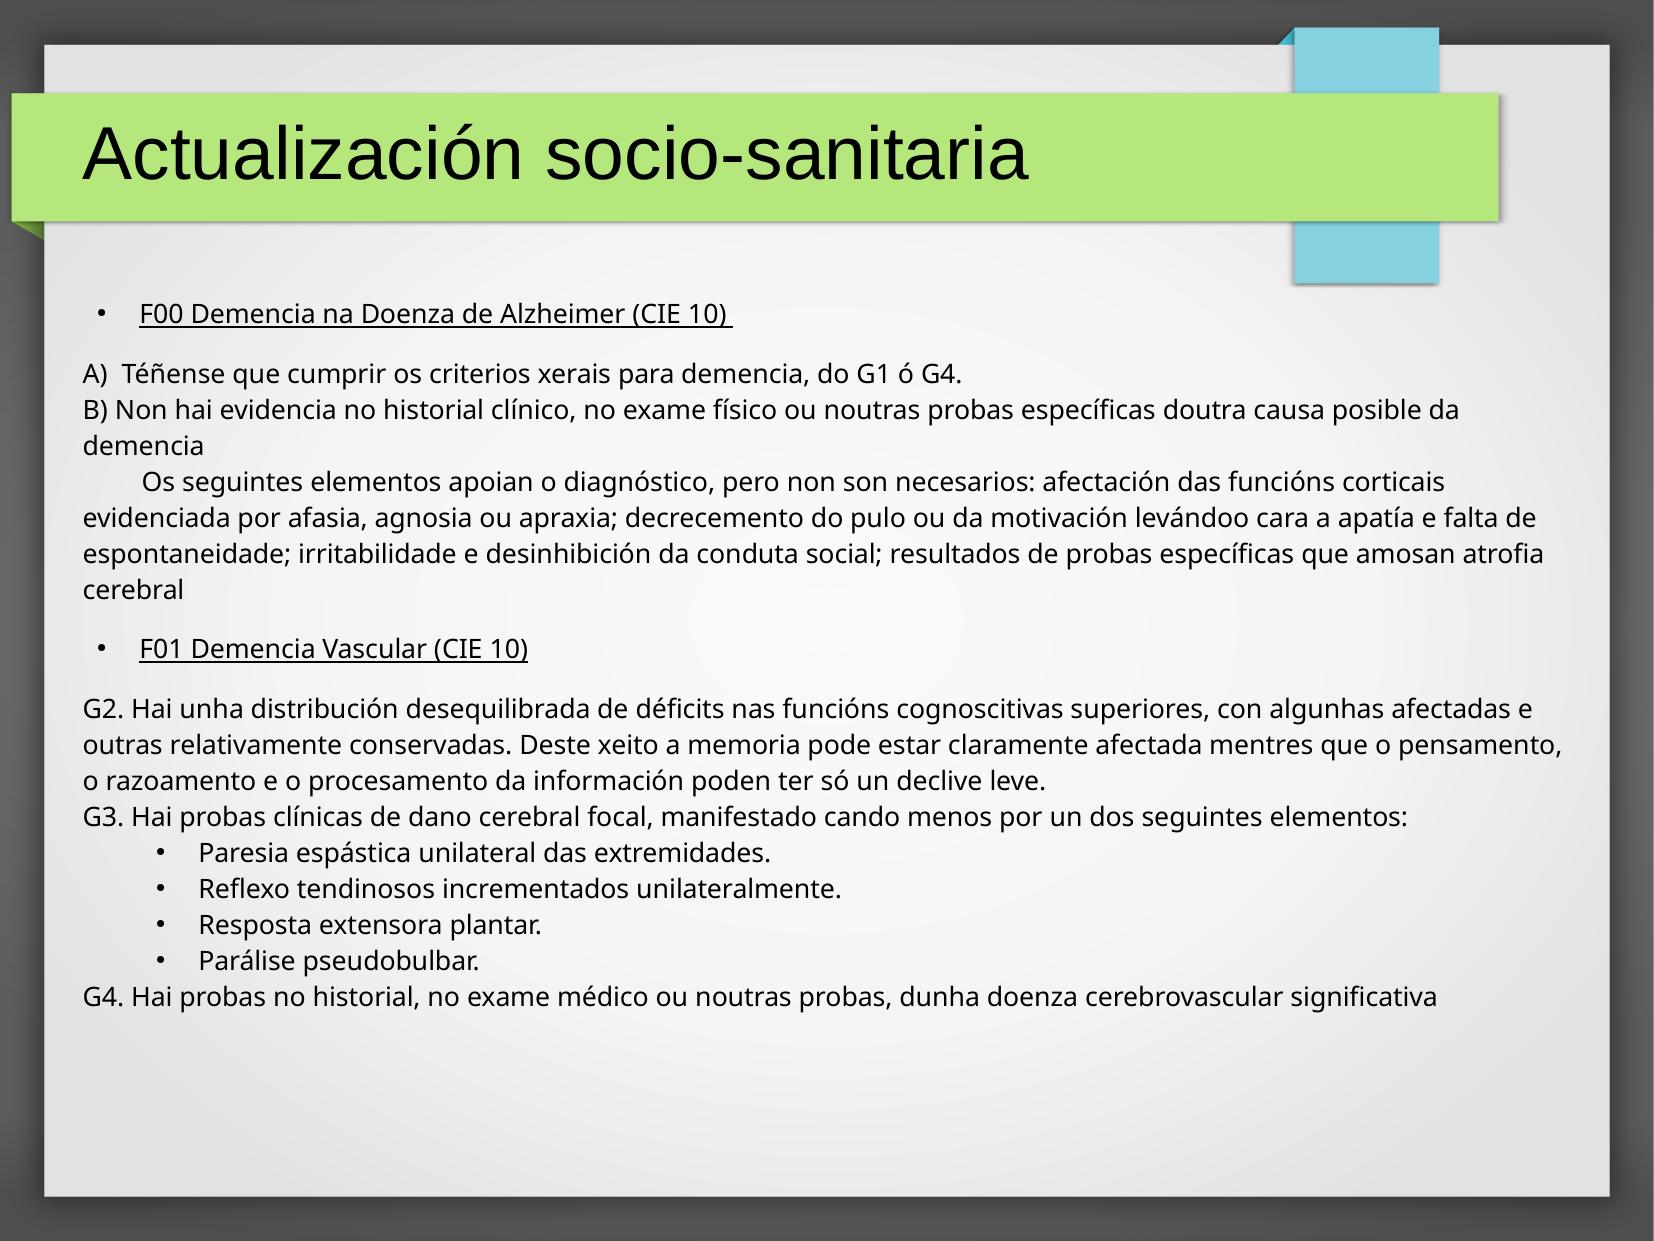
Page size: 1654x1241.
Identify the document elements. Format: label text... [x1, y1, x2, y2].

picture [0, 0, 1654, 1241]
list F00 Demencia na Doenza de Alzheimer (CIE 10) A) Téñense que cumprir os criterios xerais para demencia, do G1 ó G4. B) Non hai evidencia no historial clínico, no exame físico ou noutras probas específicas doutra causa posible da demencia Os seguintes elementos apoian o diagnóstico, pero non son necesarios: afectación das funcións corticais evidenciada por afasia, agnosia ou apraxia; decrecemento do pulo ou da motivación levándoo cara a apatía e falta de espontaneidade; irritabilidade e desinhibición da conduta social; resultados de probas específicas que amosan atrofia cerebral F01 Demencia Vascular (CIE 10) G2. Hai unha distribución desequilibrada de déficits nas funcións cognoscitivas superiores, con algunhas afectadas e outras relativamente conservadas. Deste xeito a memoria pode estar claramente afectada mentres que o pensamento, o razoamento e o procesamento da información poden ter só un declive leve. G3. Hai probas clínicas de dano cerebral focal, manifestado cando menos por un dos seguintes elementos: Paresia espástica unilateral das extremidades. Reflexo tendinosos incrementados unilateralmente. Resposta extensora plantar. Parálise pseudobulbar. G4. Hai probas no historial, no exame médico ou noutras probas, dunha doenza cerebrovascular significativa [82, 295, 1571, 1015]
title Actualización socio-sanitaria [82, 94, 1264, 213]
